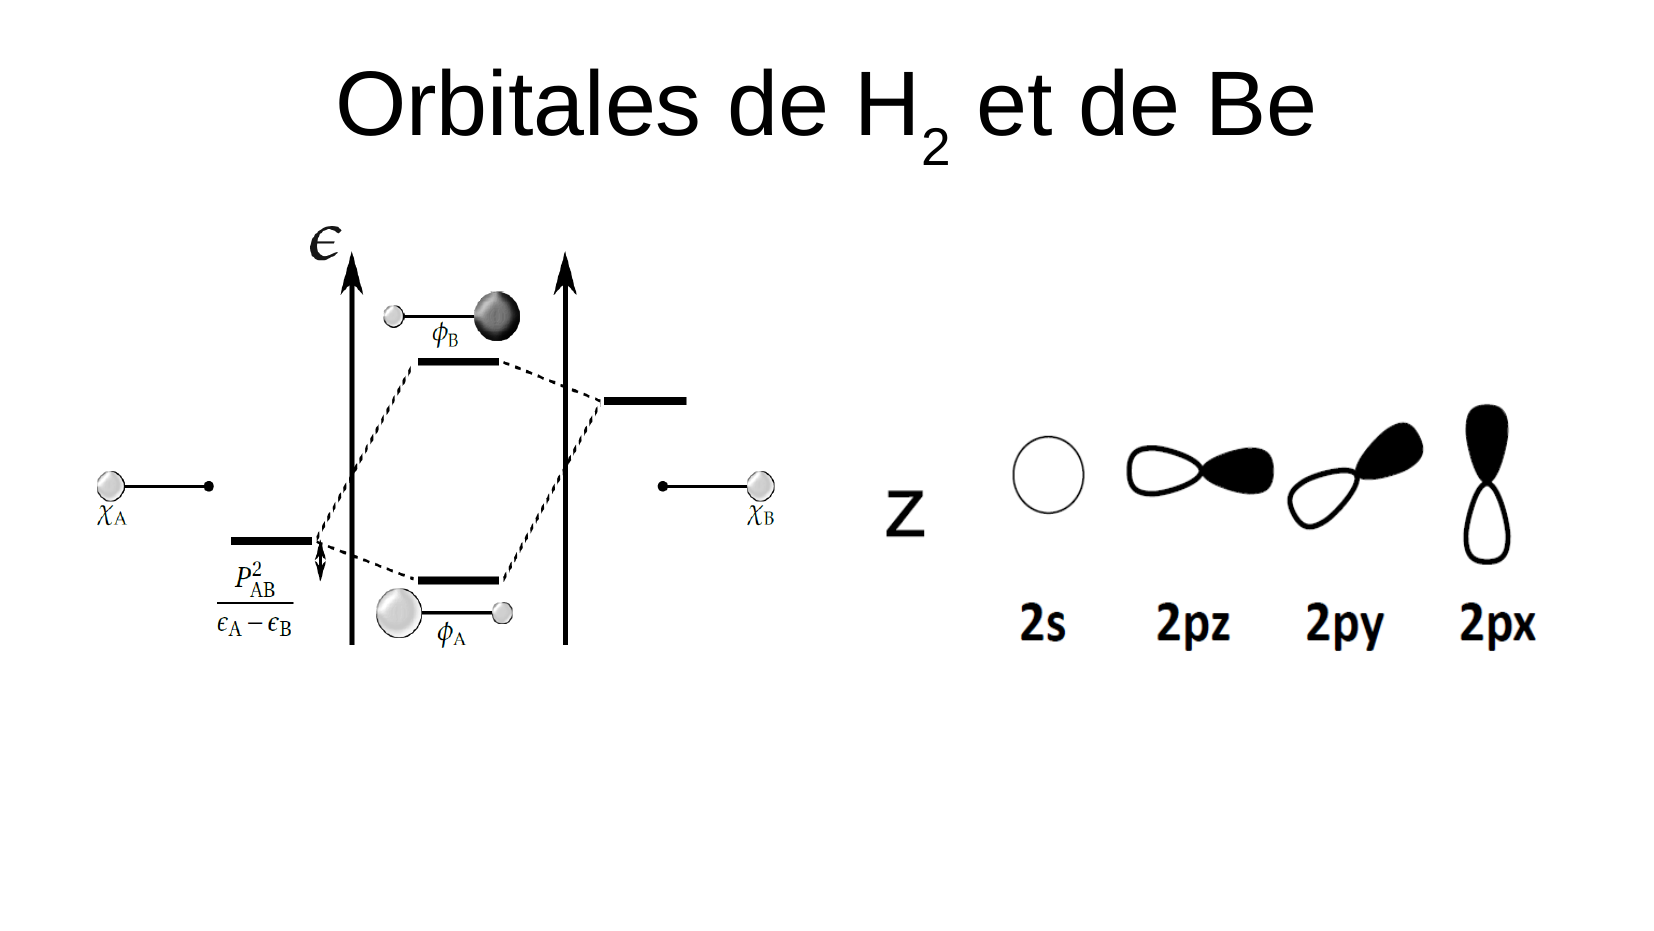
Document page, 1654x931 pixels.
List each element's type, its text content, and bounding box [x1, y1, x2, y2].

picture [35, 200, 827, 685]
title Orbitales de H2 et de Be [82, 37, 1571, 193]
picture [884, 283, 1607, 768]
